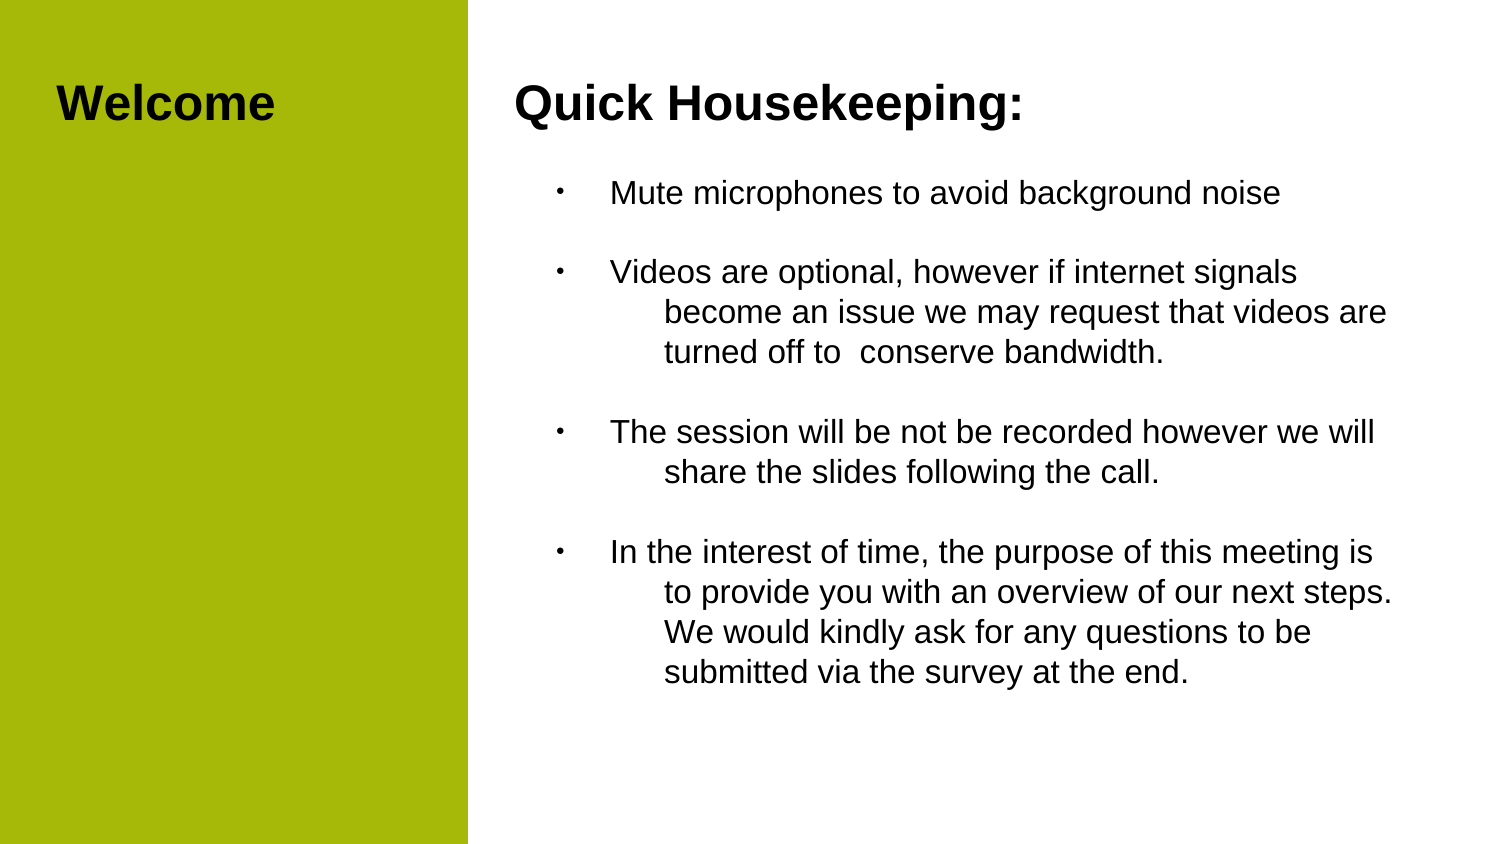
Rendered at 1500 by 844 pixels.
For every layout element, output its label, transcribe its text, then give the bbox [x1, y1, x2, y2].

title Quick Housekeeping: Mute microphones to avoid background noise Videos are optional, however if internet signals become an issue we may request that videos are turned off to conserve bandwidth. The session will be not be recorded however we will share the slides following the call. In the interest of time, the purpose of this meeting is to provide you with an overview of our next steps. We would kindly ask for any questions to be submitted via the survey at the end. [514, 70, 1407, 751]
title Welcome [56, 70, 433, 651]
